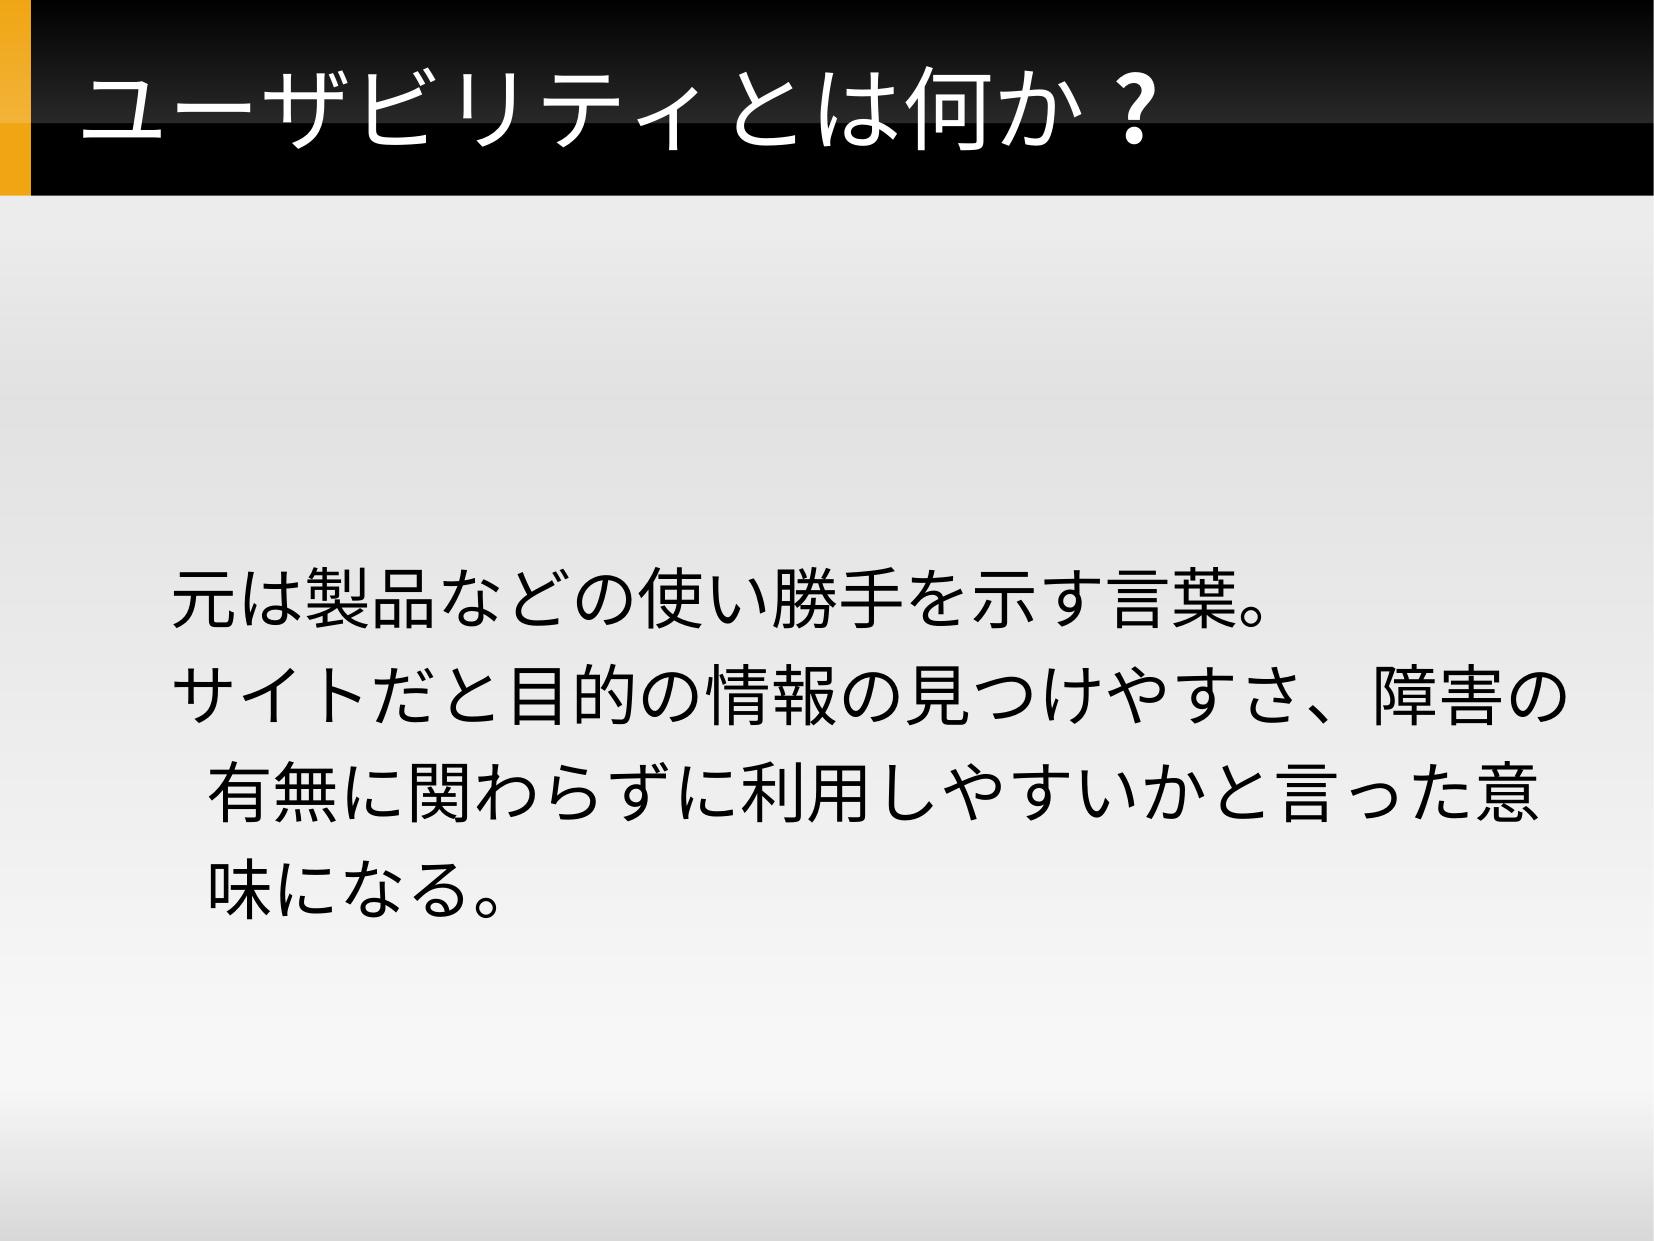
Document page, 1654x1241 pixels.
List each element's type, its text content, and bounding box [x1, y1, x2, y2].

subtitle 元は製品などの使い勝手を示す言葉。 サイトだと目的の情報の見つけやすさ、障害の有無に関わらずに利用しやすいかと言った意味になる。 [170, 343, 1583, 1137]
picture [0, 0, 1654, 1241]
title ユーザビリティとは何か? [76, 0, 1565, 208]
